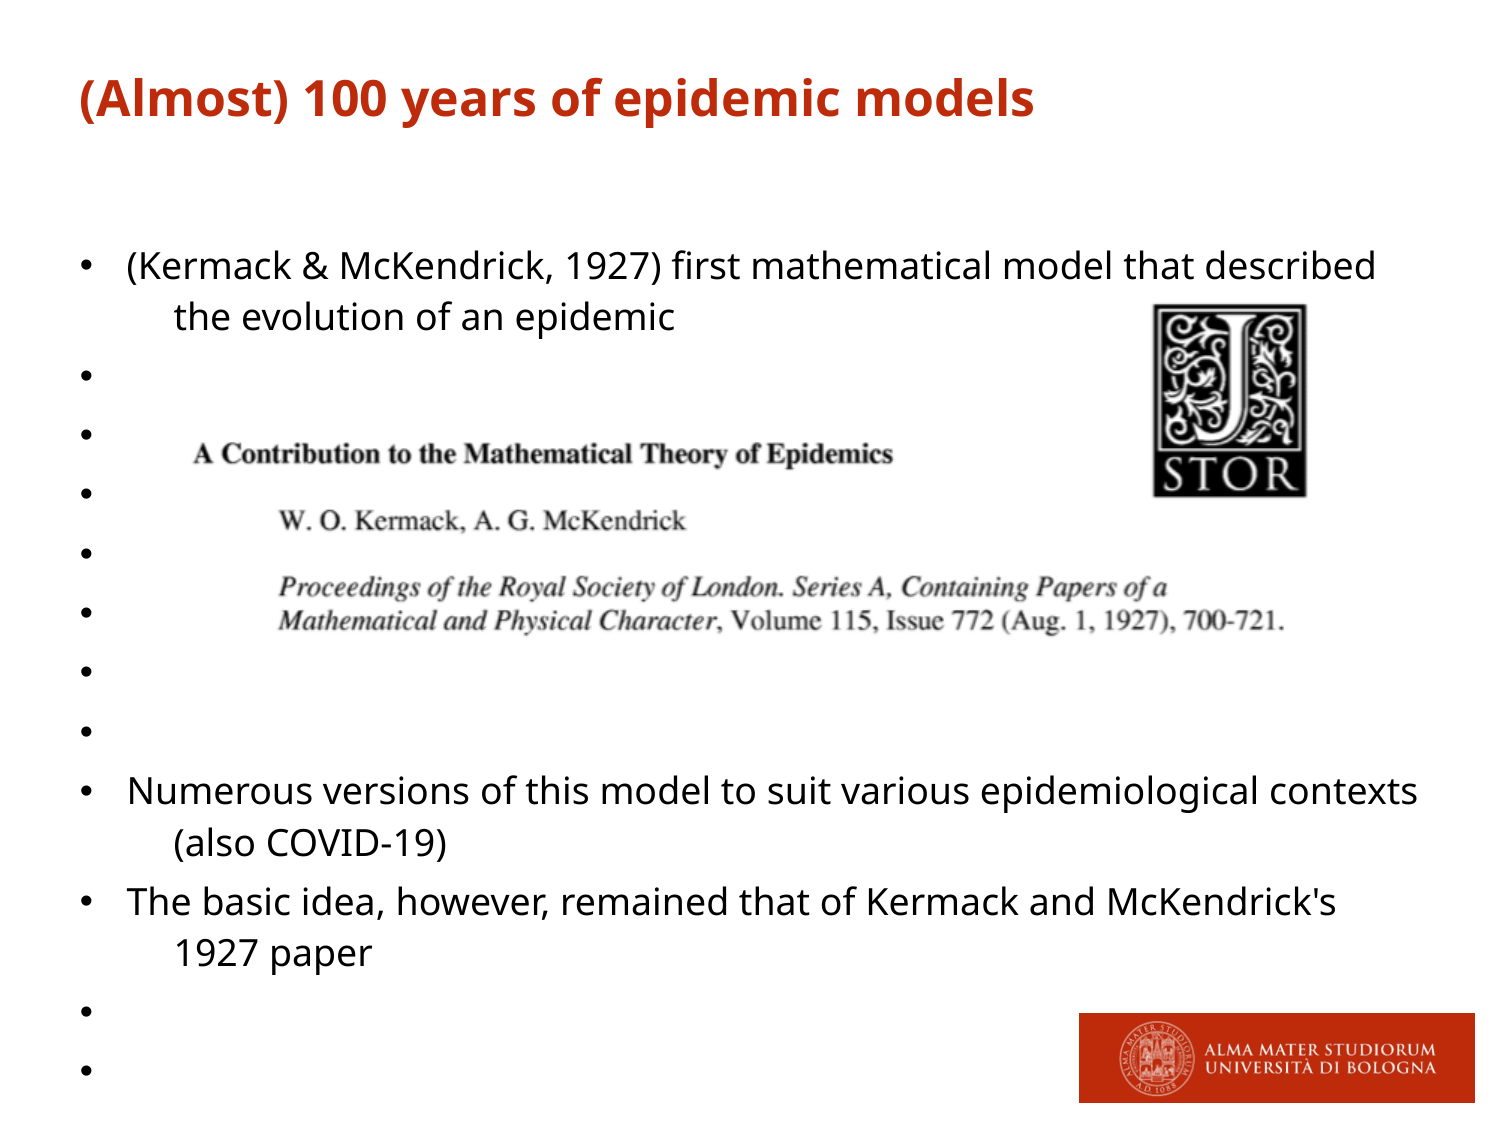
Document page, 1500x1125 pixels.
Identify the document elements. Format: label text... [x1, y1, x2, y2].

list (Kermack & McKendrick, 1927) first mathematical model that described the evolution of an epidemic Numerous versions of this model to suit various epidemiological contexts (also COVID-19) The basic idea, however, remained that of Kermack and McKendrick's 1927 paper [64, 231, 1447, 988]
list (Almost) 100 years of epidemic models [64, 78, 1447, 185]
